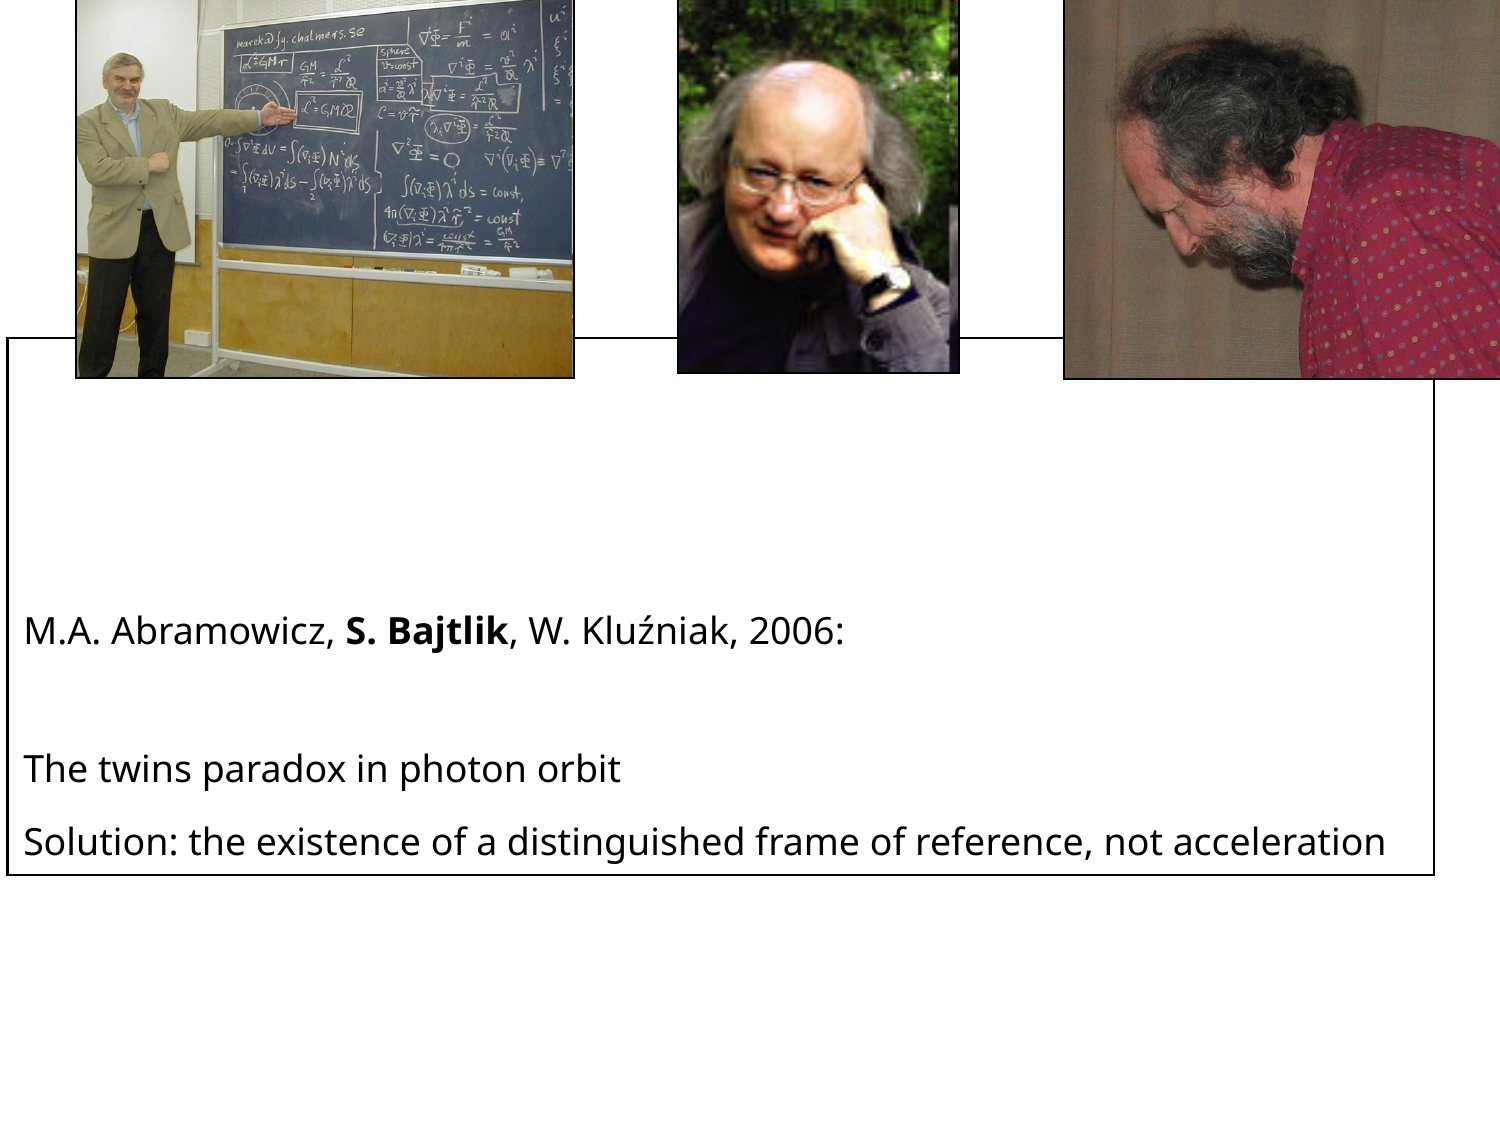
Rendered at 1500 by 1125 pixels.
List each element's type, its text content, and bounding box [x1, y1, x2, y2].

text_box M.A. Abramowicz, S. Bajtlik, W. Kluźniak, 2006: The twins paradox in photon orbit Solution: the existence of a distinguished frame of reference, not acceleration [7, 338, 1434, 849]
picture [679, 0, 958, 373]
picture [76, 0, 573, 377]
picture [1064, 0, 1500, 379]
